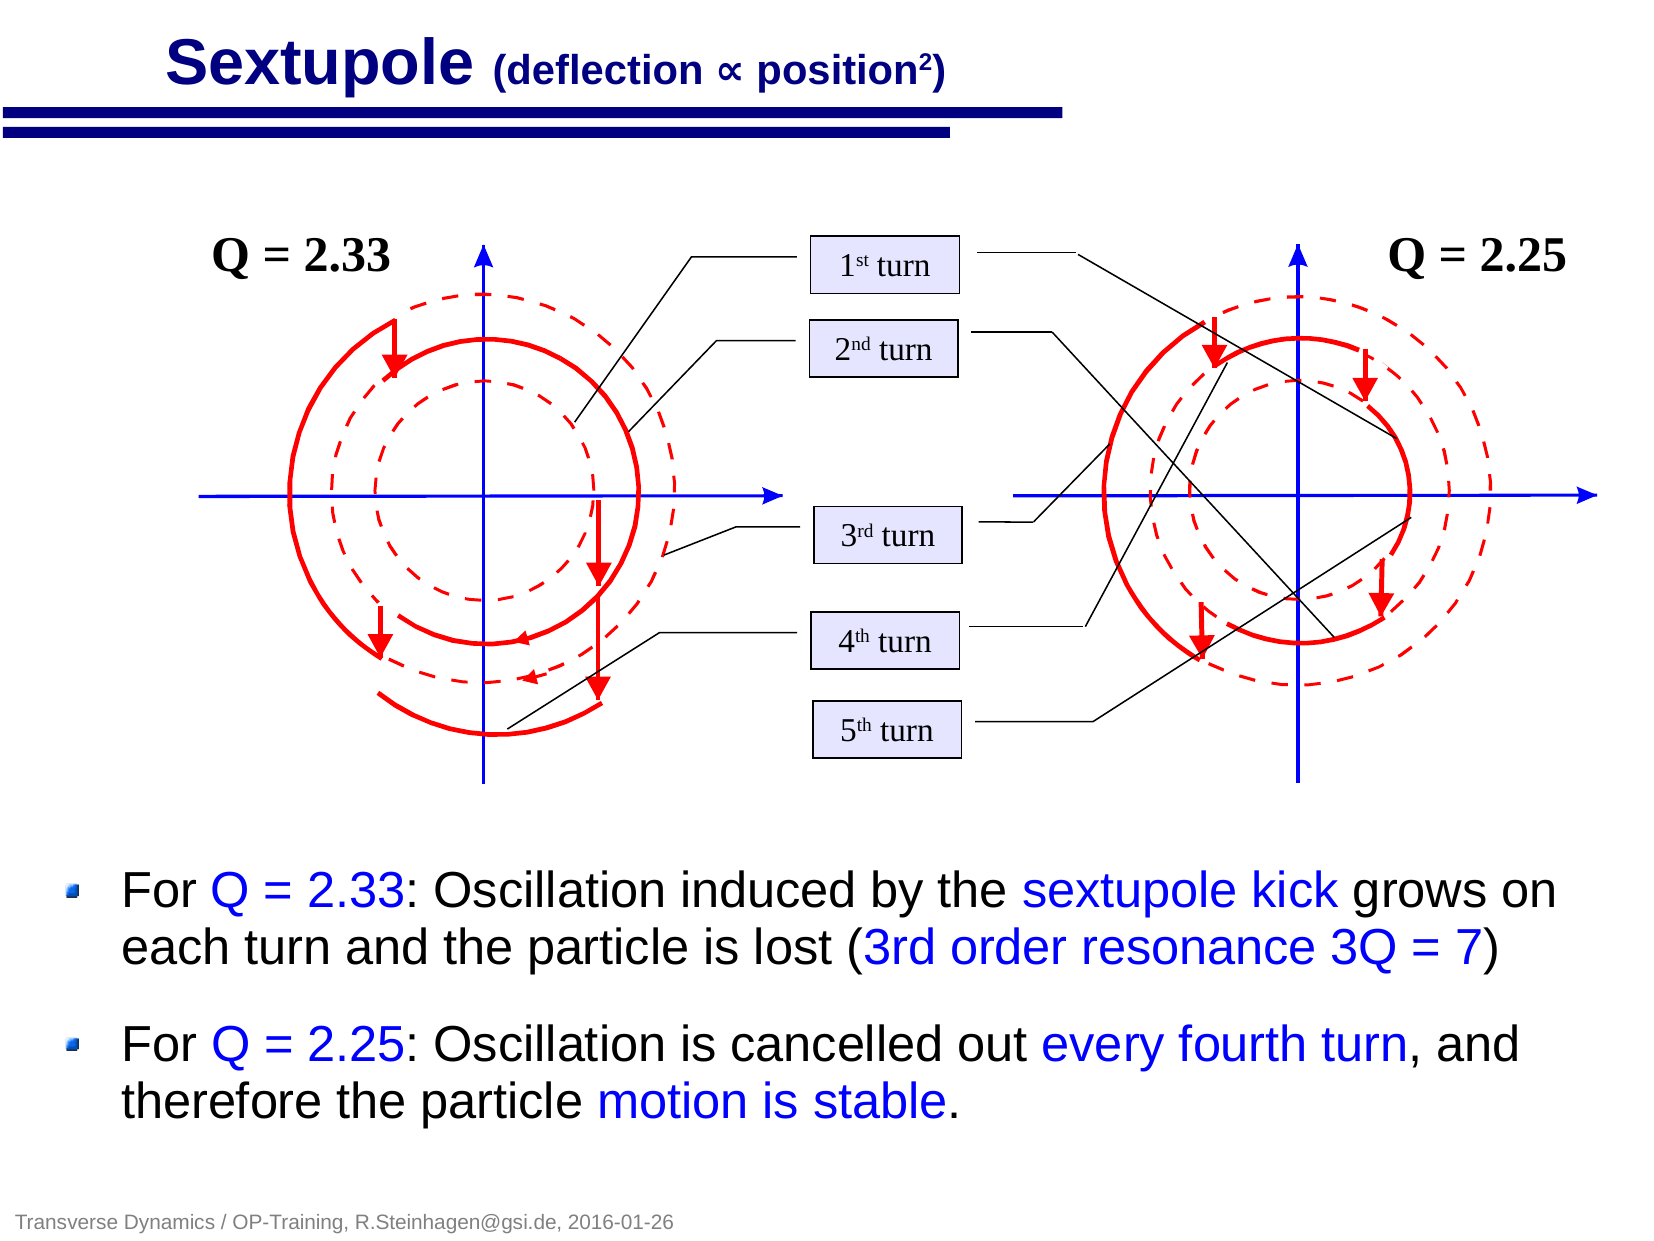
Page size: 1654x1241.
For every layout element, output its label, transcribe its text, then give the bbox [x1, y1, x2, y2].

text_box 4th turn [811, 612, 959, 669]
list For Q = 2.25: Oscillation is cancelled out every fourth turn, and therefore the particle motion is stable. [65, 1015, 1628, 1146]
list For Q = 2.33: Oscillation induced by the sextupole kick grows on each turn and the particle is lost (3rd order resonance 3Q = 7) [65, 862, 1628, 993]
text_box Q = 2.33 [196, 214, 407, 290]
text_box 5th turn [813, 701, 961, 758]
picture [188, 234, 793, 794]
title Sextupole (deflection ∝ position2) [165, 0, 1323, 124]
picture [1002, 233, 1608, 794]
text_box 1st turn [811, 236, 959, 293]
text_box 3rd turn [814, 506, 962, 563]
text_box Q = 2.25 [1372, 214, 1583, 289]
text_box 2nd turn [809, 320, 958, 377]
